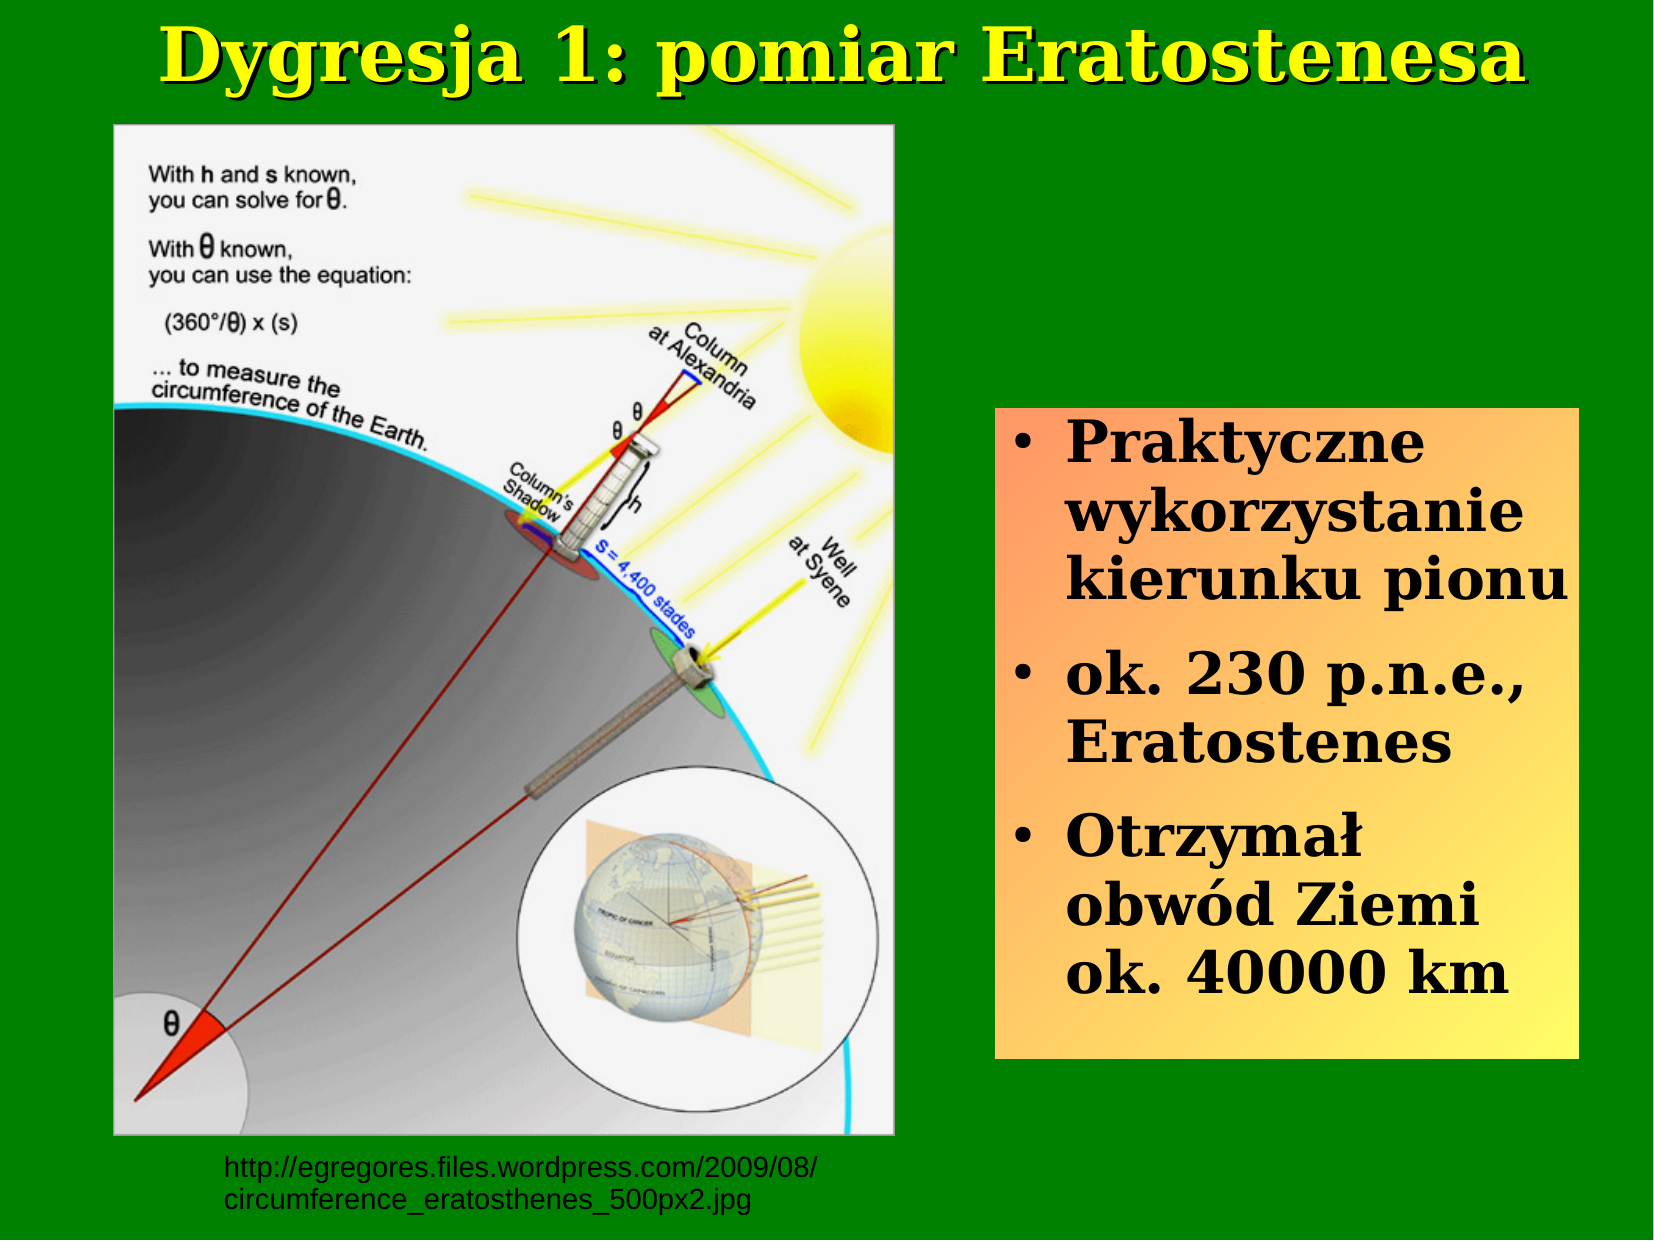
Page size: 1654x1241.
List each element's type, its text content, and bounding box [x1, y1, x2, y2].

text_box http://egregores.files.wordpress.com/2009/08/ circumference_eratosthenes_500px2.jpg [209, 1143, 835, 1224]
title Dygresja 1: pomiar Eratostenesa [99, 10, 1588, 99]
list Praktyczne wykorzystanie kierunku pionu ok. 230 p.n.e., Eratostenes Otrzymał obwód Ziemi ok. 40000 km [995, 408, 1579, 1059]
picture [113, 124, 895, 1136]
